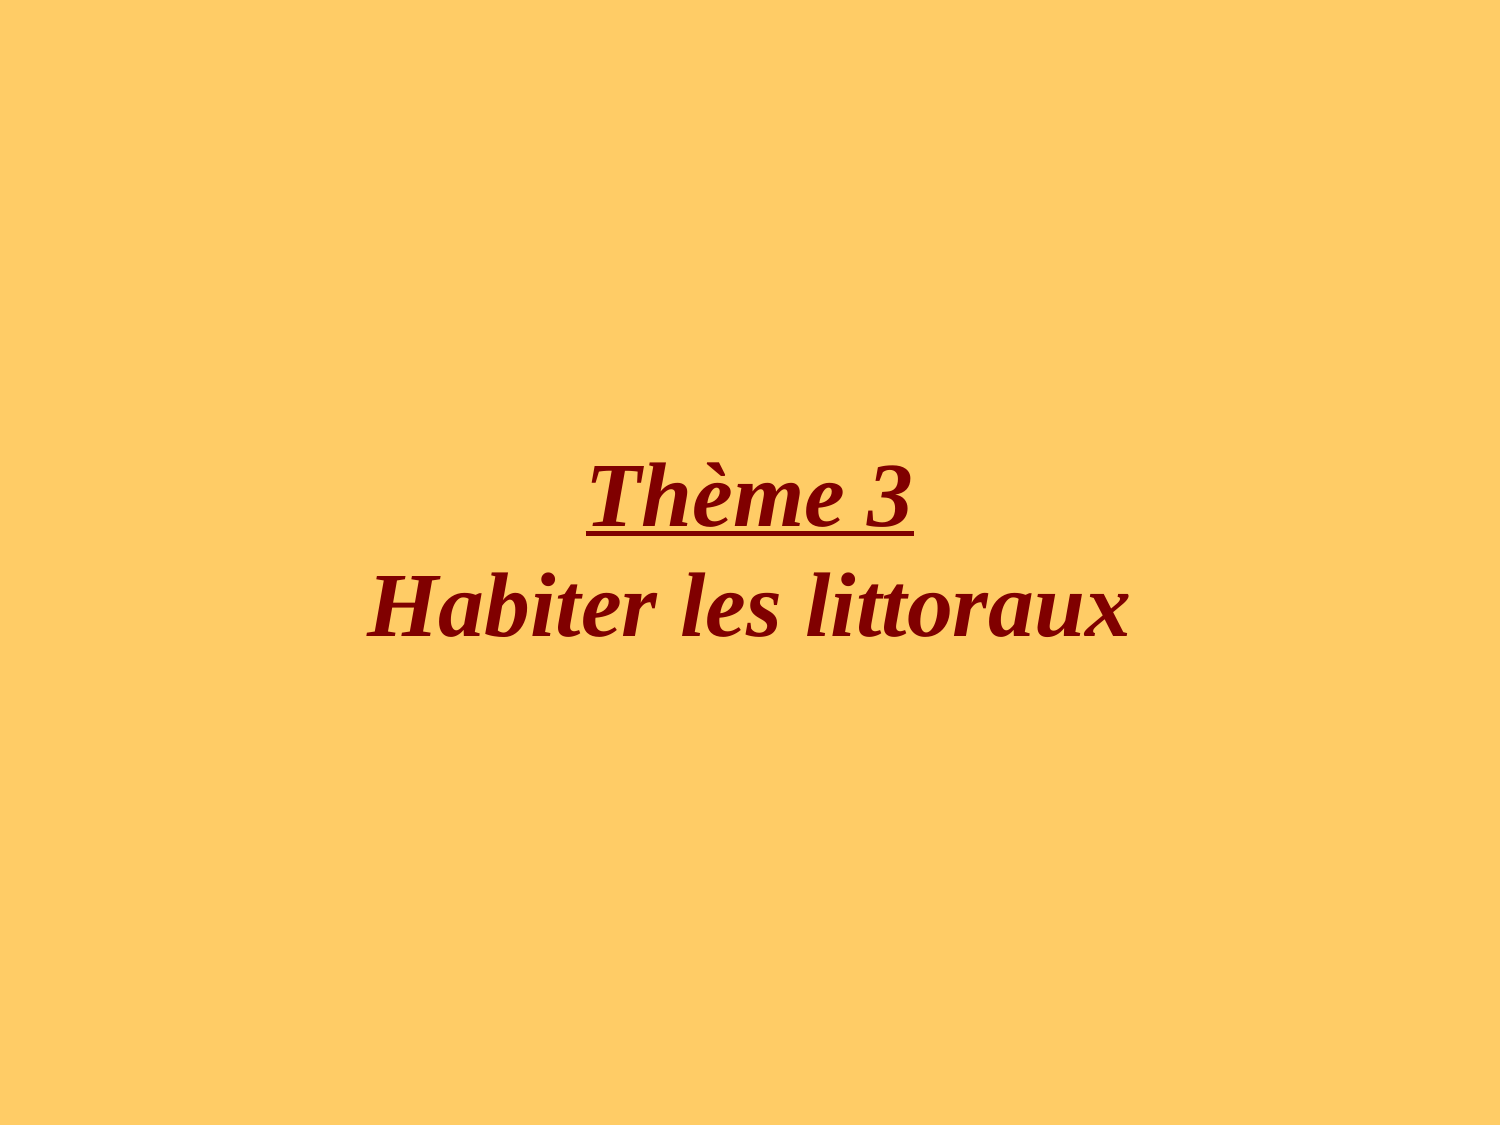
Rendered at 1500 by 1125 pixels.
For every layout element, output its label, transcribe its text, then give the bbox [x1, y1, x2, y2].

text_box Thème 3 Habiter les littoraux [112, 101, 1388, 988]
